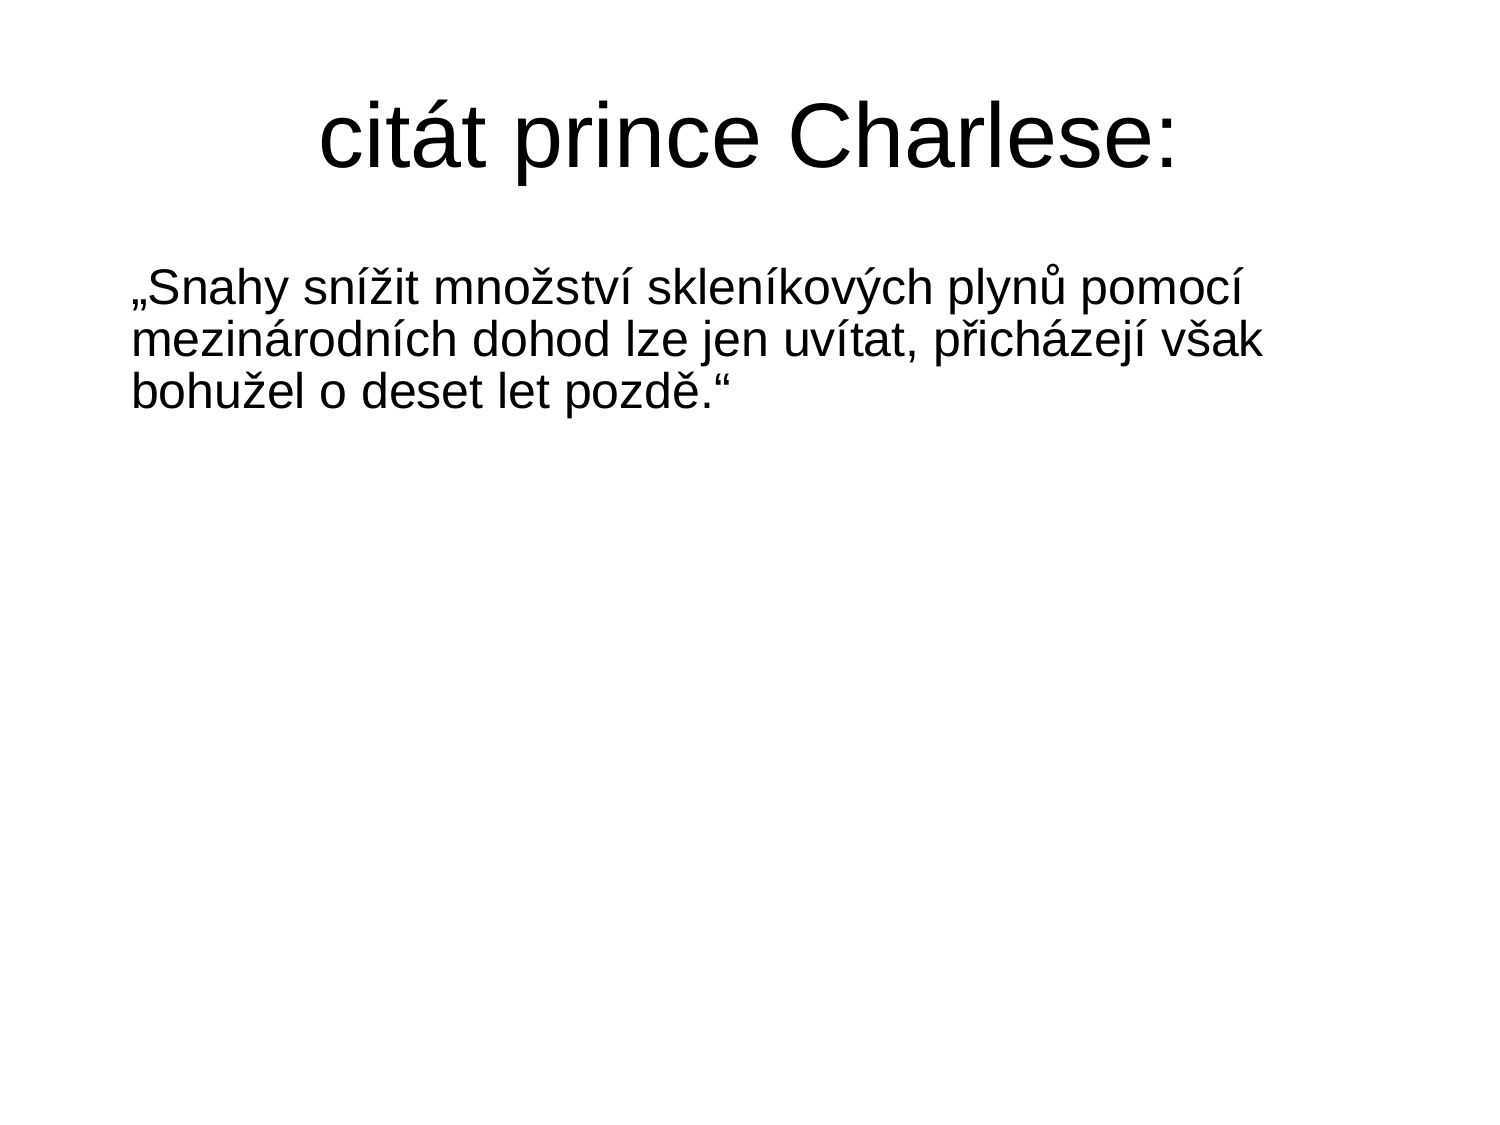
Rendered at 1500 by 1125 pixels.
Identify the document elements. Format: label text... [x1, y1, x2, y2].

list „Snahy snížit množství skleníkových plynů pomocí mezinárodních dohod lze jen uvítat, přicházejí však bohužel o deset let pozdě.“ [75, 263, 1425, 1006]
title citát prince Charlese: [75, 44, 1425, 233]
